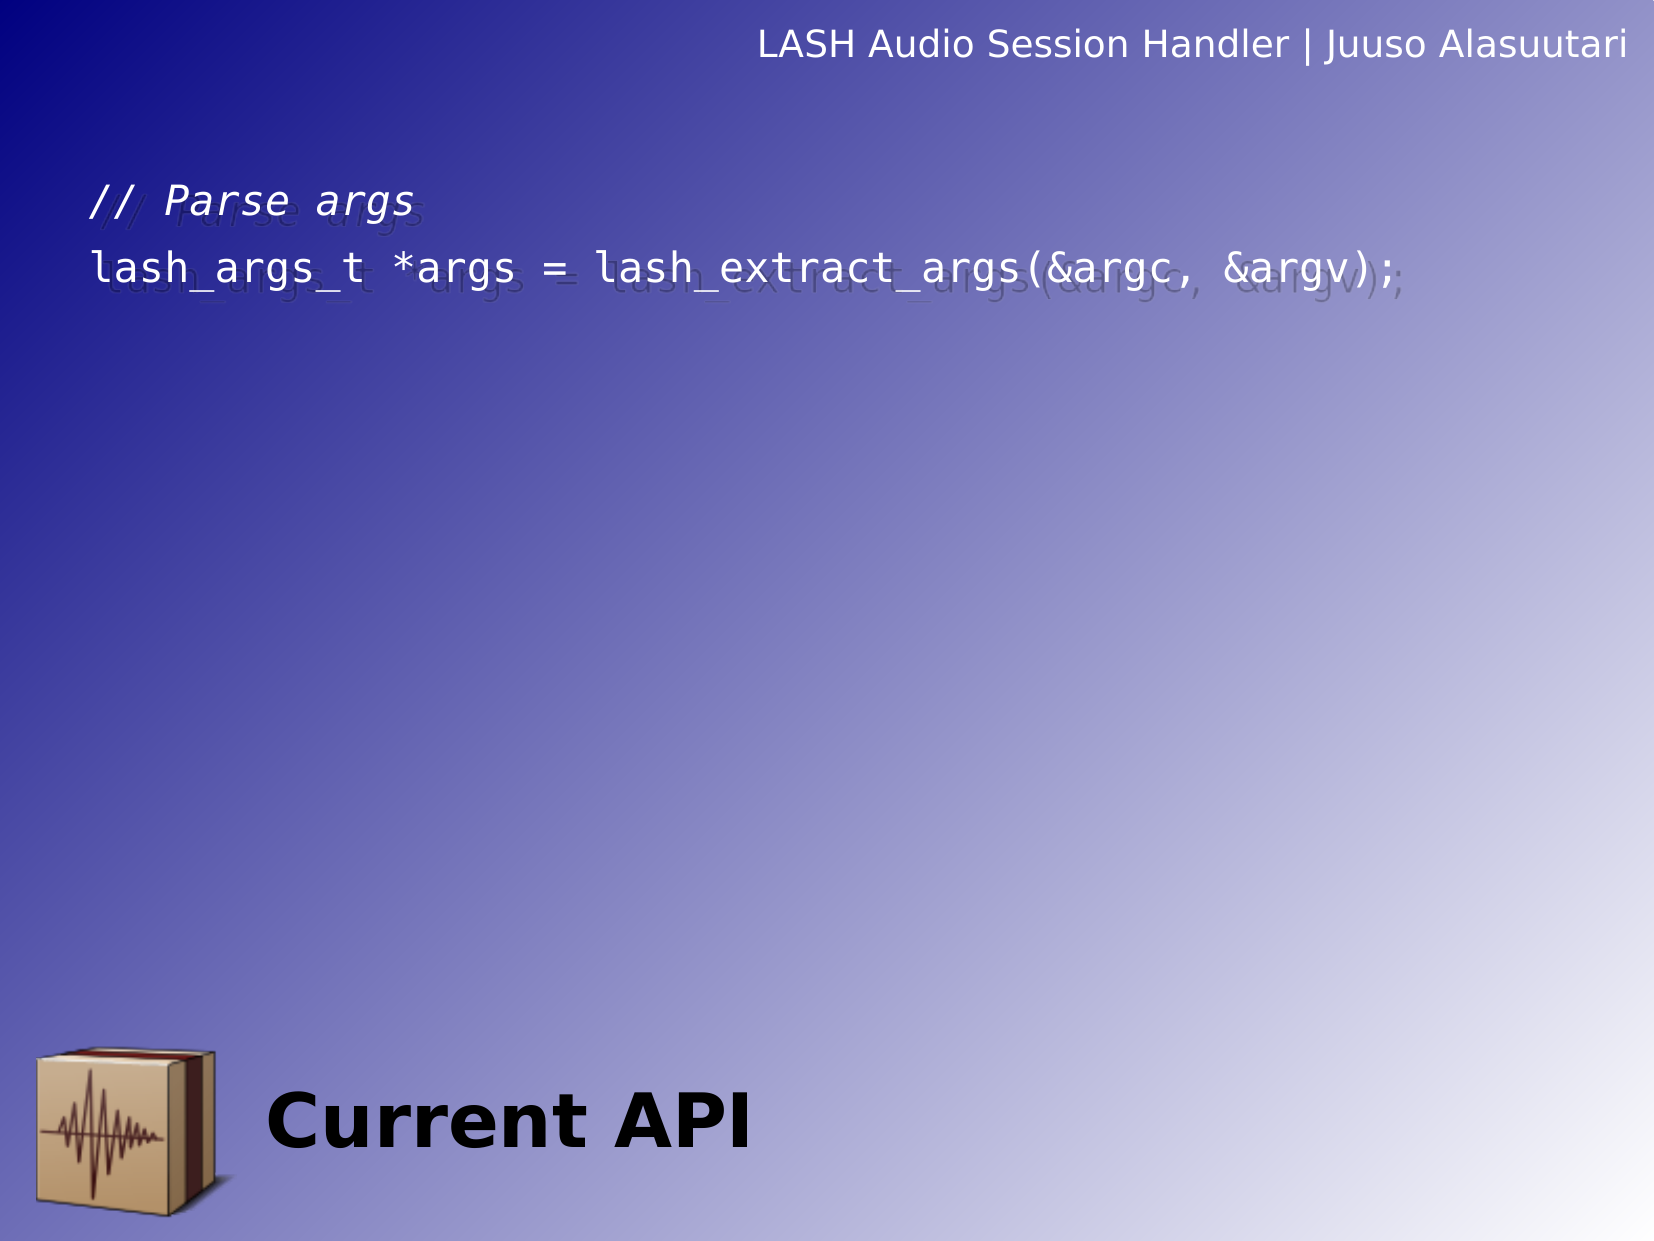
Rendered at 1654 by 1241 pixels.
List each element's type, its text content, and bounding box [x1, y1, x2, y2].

picture [36, 1033, 237, 1234]
title Current API [265, 1033, 1625, 1211]
list // Parse args lash_args_t *args = lash_extract_args(&argc, &argv); [88, 177, 1565, 1063]
